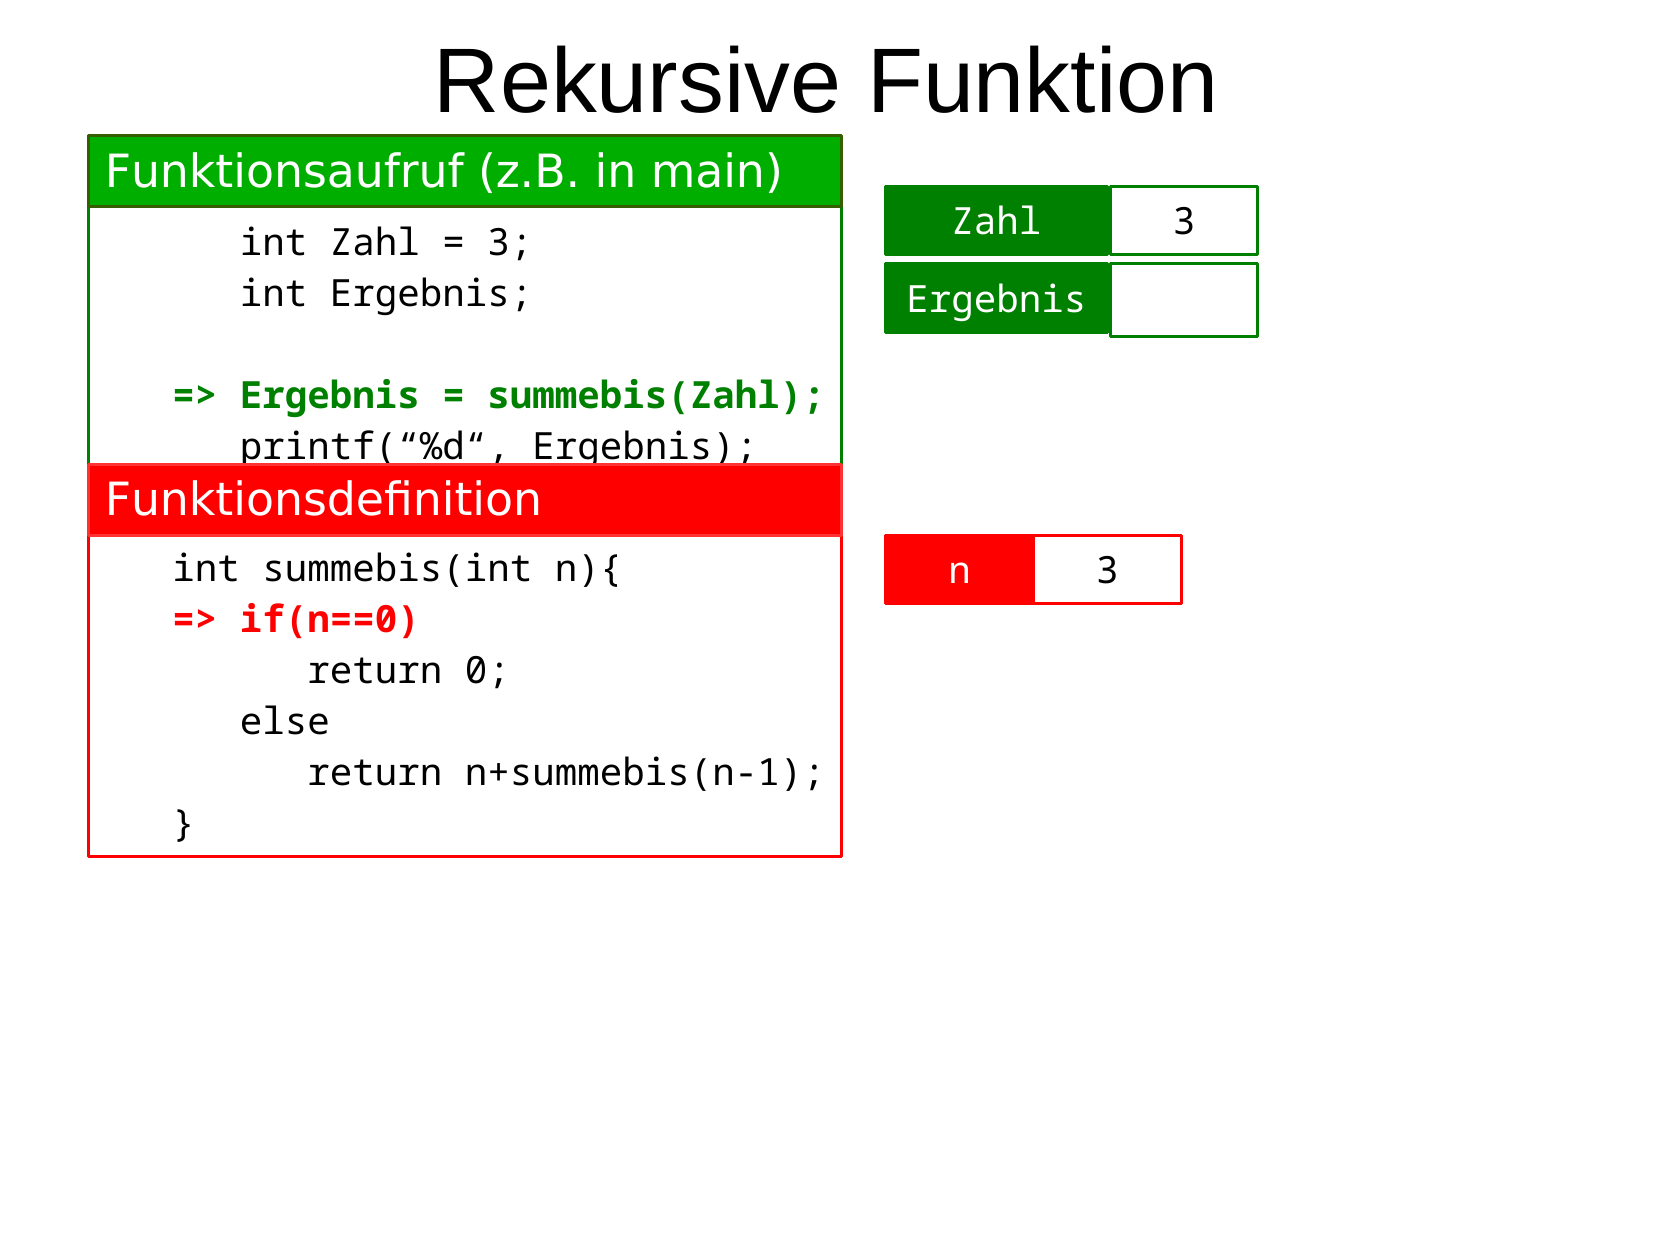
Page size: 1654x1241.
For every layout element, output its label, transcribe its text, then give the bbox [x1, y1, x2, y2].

text_box Ergebnis [885, 263, 1108, 325]
text_box int summebis(int n){ => if(n==0) return 0; else return n+summebis(n-1); } [88, 537, 842, 812]
text_box [1110, 263, 1258, 325]
text_box 3 [1110, 186, 1258, 248]
text_box int Zahl = 3; int Ergebnis; => Ergebnis = summebis(Zahl); printf(“%d“, Ergebnis); [88, 208, 842, 443]
text_box Zahl [885, 186, 1108, 248]
text_box 3 [1033, 535, 1182, 597]
title Rekursive Funktion [82, 24, 1571, 139]
text_box Funktionsaufruf (z.B. in main) [88, 139, 842, 207]
text_box Funktionsdefinition [88, 464, 842, 536]
text_box n [885, 535, 1032, 597]
